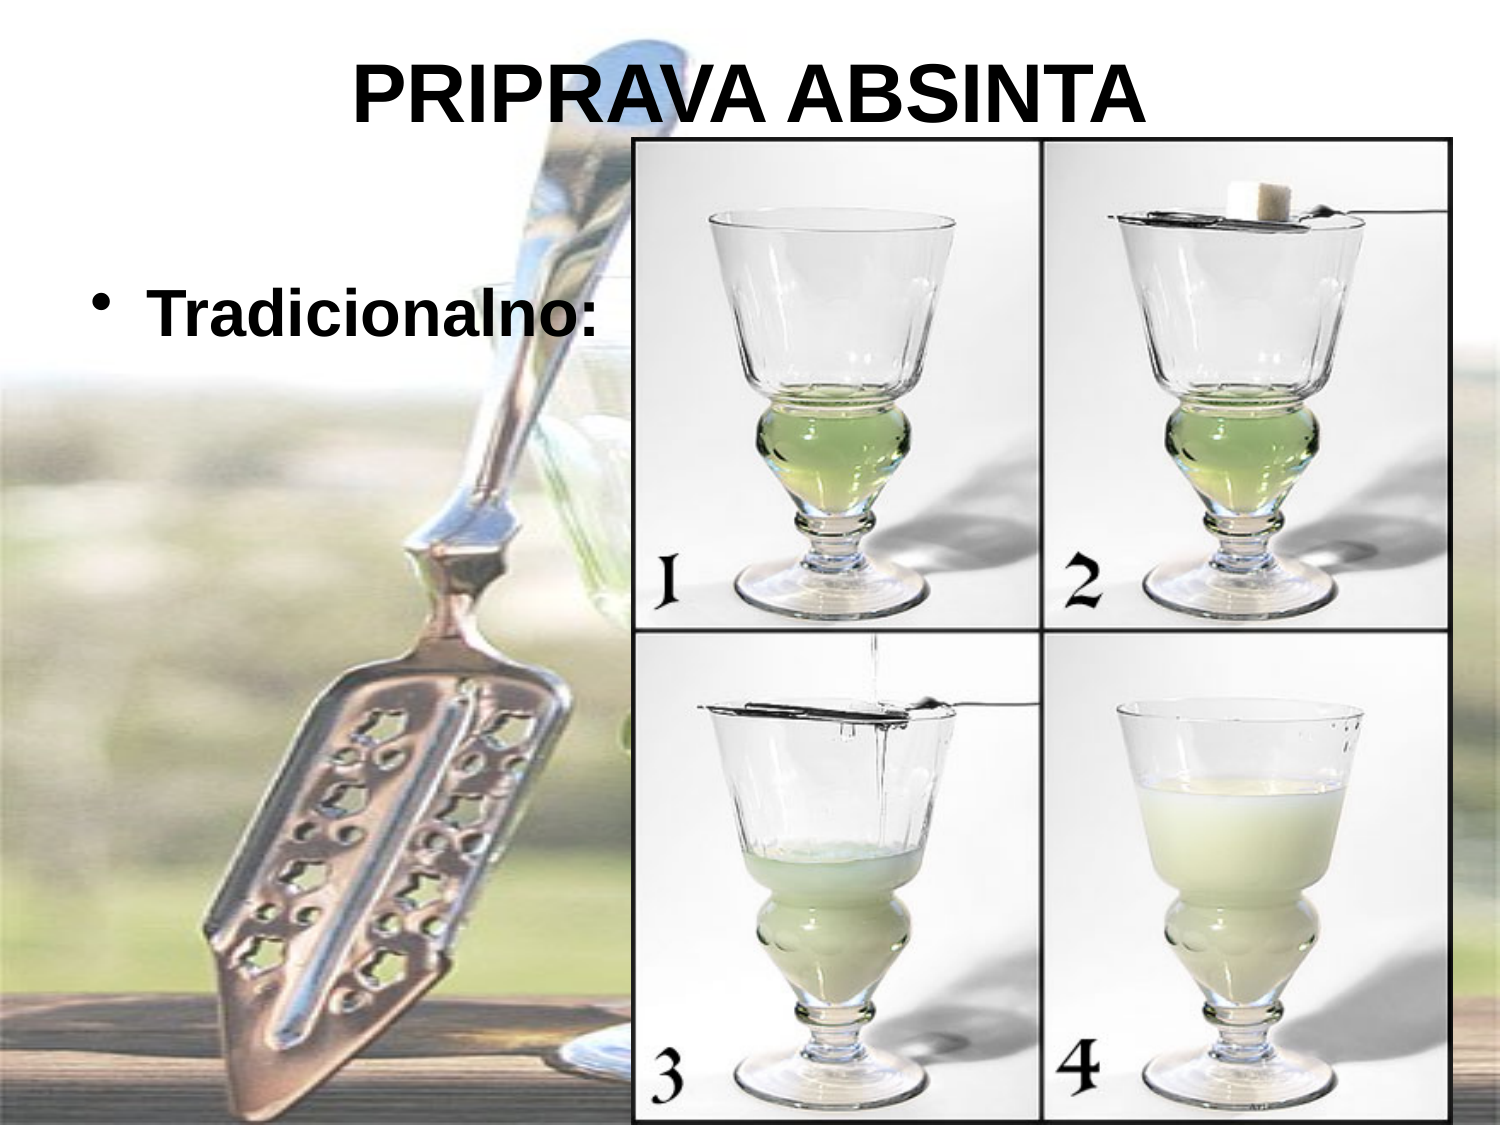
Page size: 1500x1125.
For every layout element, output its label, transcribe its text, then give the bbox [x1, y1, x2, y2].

picture [0, 0, 1500, 1125]
list Tradicionalno: [75, 262, 631, 1005]
title PRIPRAVA ABSINTA [75, 45, 1425, 233]
